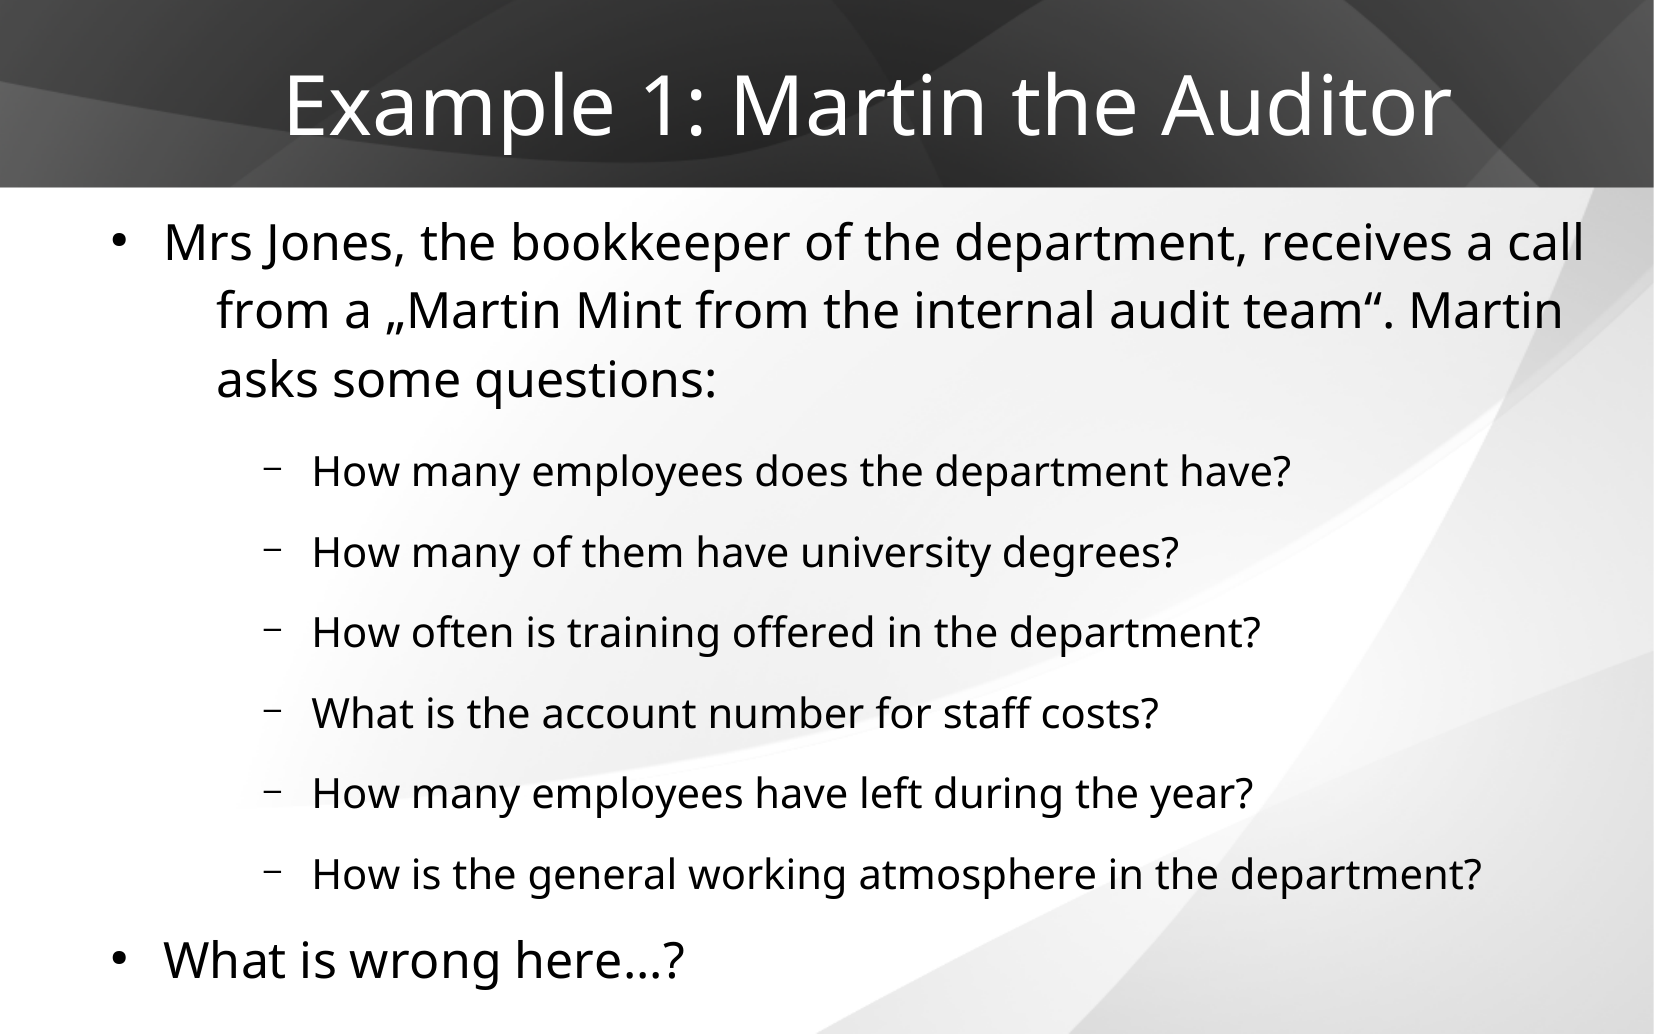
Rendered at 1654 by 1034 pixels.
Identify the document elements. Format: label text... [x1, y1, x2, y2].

list Mrs Jones, the bookkeeper of the department, receives a call from a „Martin Mint from the internal audit team“. Martin asks some questions: How many employees does the department have? How many of them have university degrees? How often is training offered in the department? What is the account number for staff costs? How many employees have left during the year? How is the general working atmosphere in the department? What is wrong here...? [75, 207, 1613, 995]
picture [0, 0, 1654, 1034]
title Example 1: Martin the Auditor [124, 0, 1613, 207]
